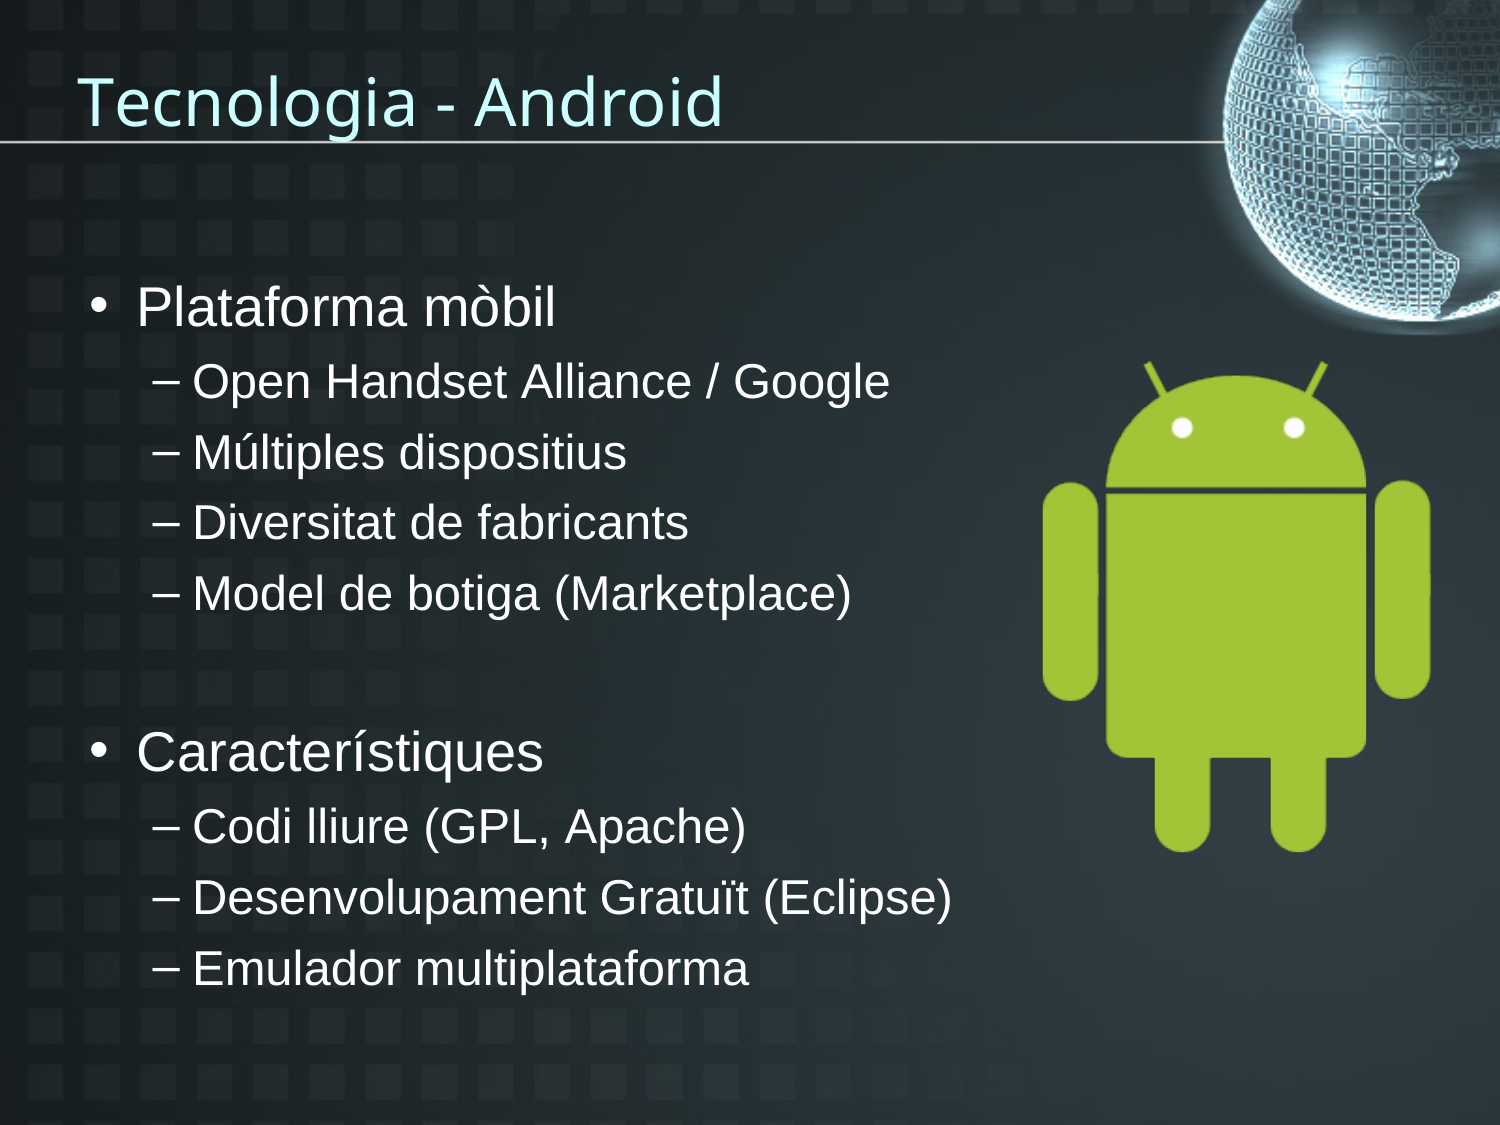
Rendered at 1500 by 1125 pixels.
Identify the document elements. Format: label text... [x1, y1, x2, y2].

title Tecnologia - Android [62, 24, 1213, 176]
picture [0, 0, 1500, 1125]
list Plataforma mòbil Open Handset Alliance / Google Múltiples dispositius Diversitat de fabricants Model de botiga (Marketplace) Característiques Codi lliure (GPL, Apache) Desenvolupament Gratuït (Eclipse) Emulador multiplataforma [75, 262, 1426, 1005]
